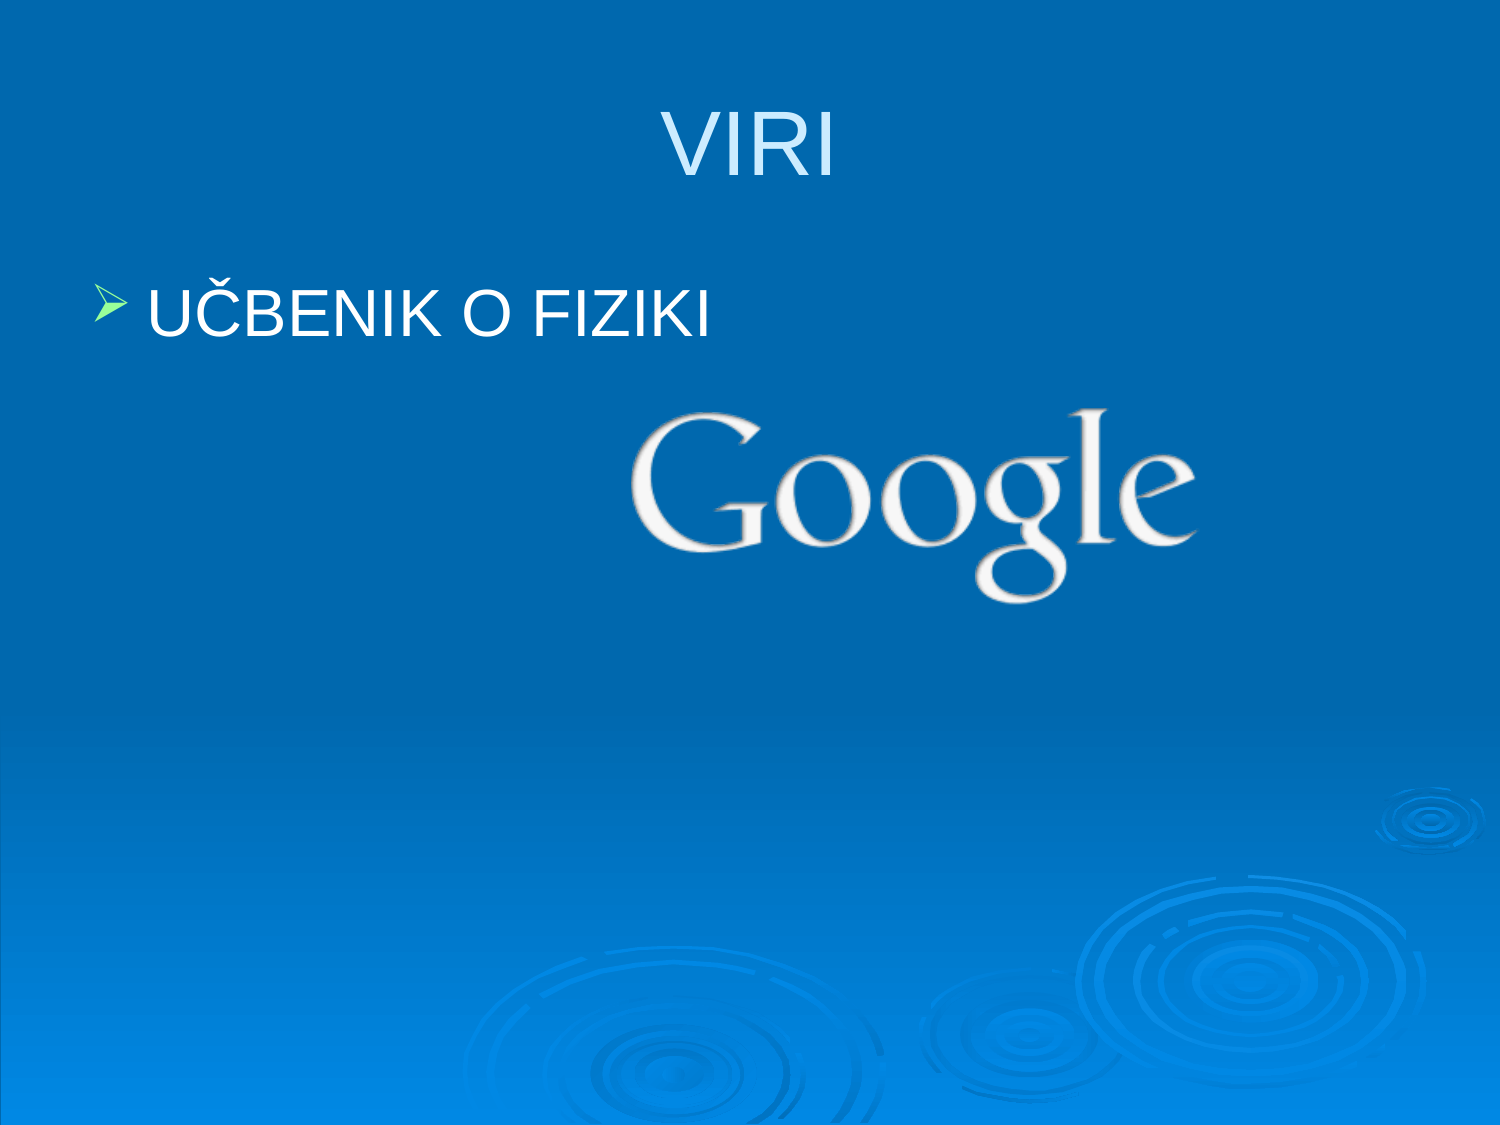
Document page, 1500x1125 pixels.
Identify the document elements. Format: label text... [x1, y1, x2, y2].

list UČBENIK O FIZIKI [75, 262, 1425, 1005]
picture [631, 408, 1201, 606]
title VIRI [75, 45, 1425, 233]
